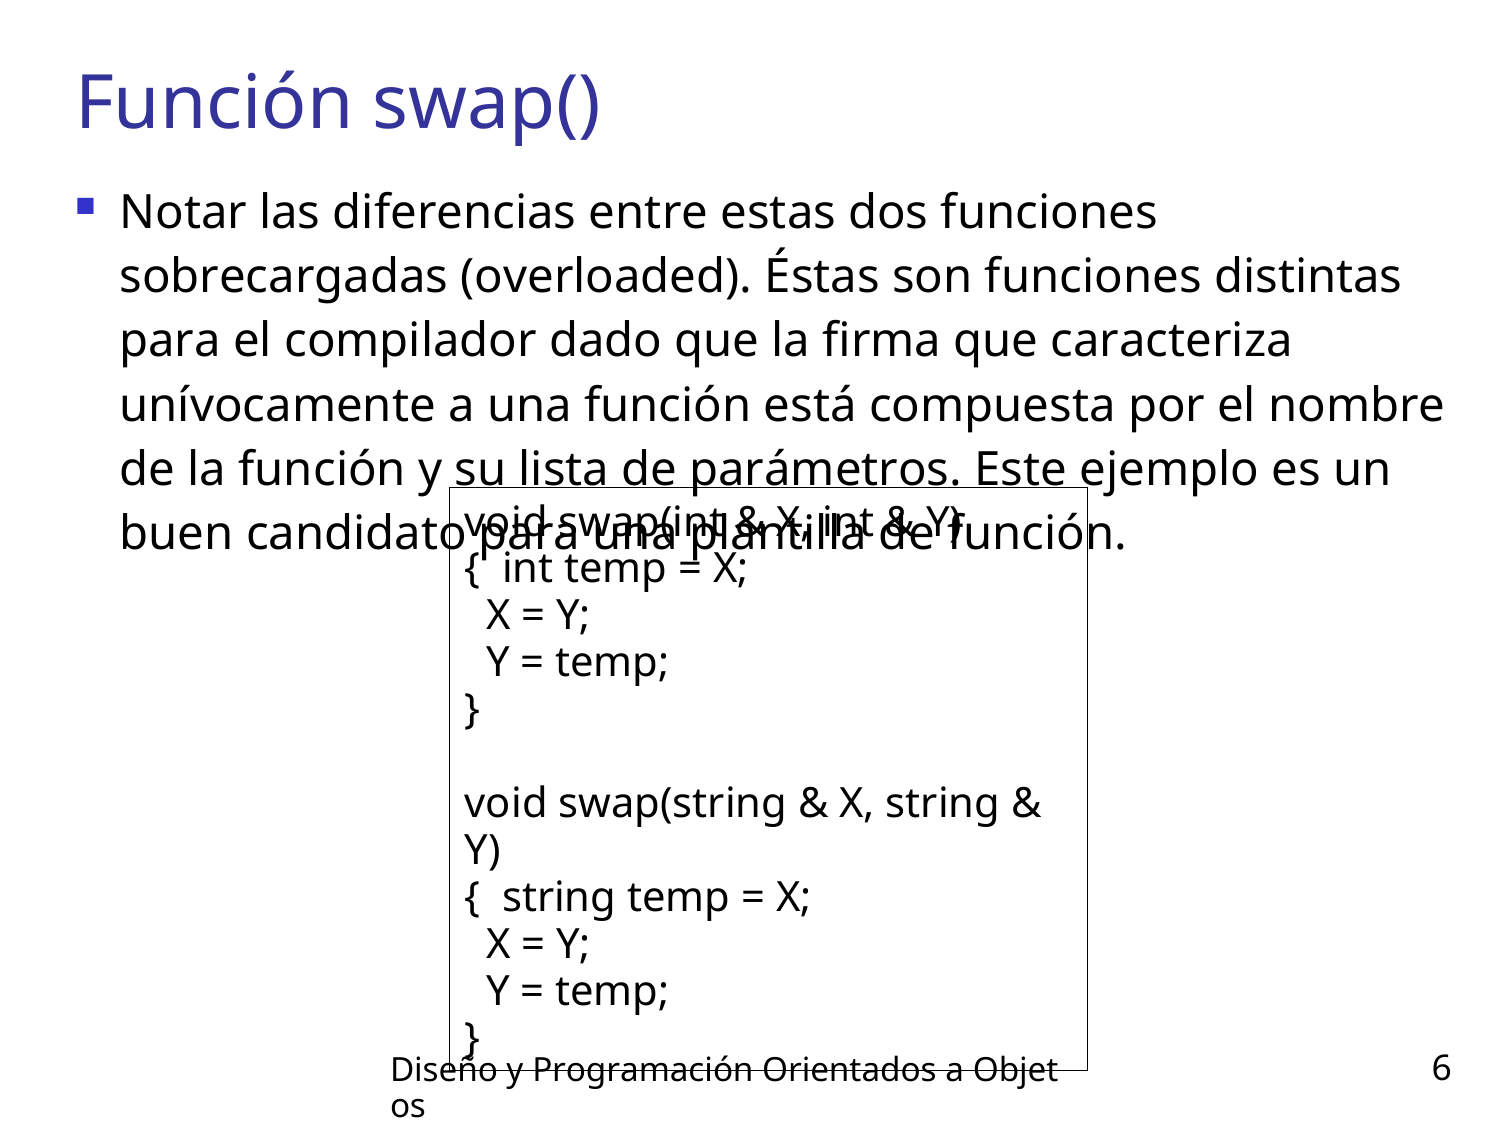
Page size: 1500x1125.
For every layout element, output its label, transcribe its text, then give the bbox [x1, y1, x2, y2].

text_box void swap(int & X, int & Y)‏ { int temp = X; X = Y; Y = temp; } void swap(string & X, string & Y)‏ { string temp = X; X = Y; Y = temp; } [449, 571, 1088, 1071]
list Notar las diferencias entre estas dos funciones sobrecargadas (overloaded). Éstas son funciones distintas para el compilador dado que la firma que caracteriza unívocamente a una función está compuesta por el nombre de la función y su lista de parámetros. Este ejemplo es un buen candidato para una plantilla de función. [75, 177, 1462, 571]
title Función swap()‏ [75, 18, 1466, 181]
